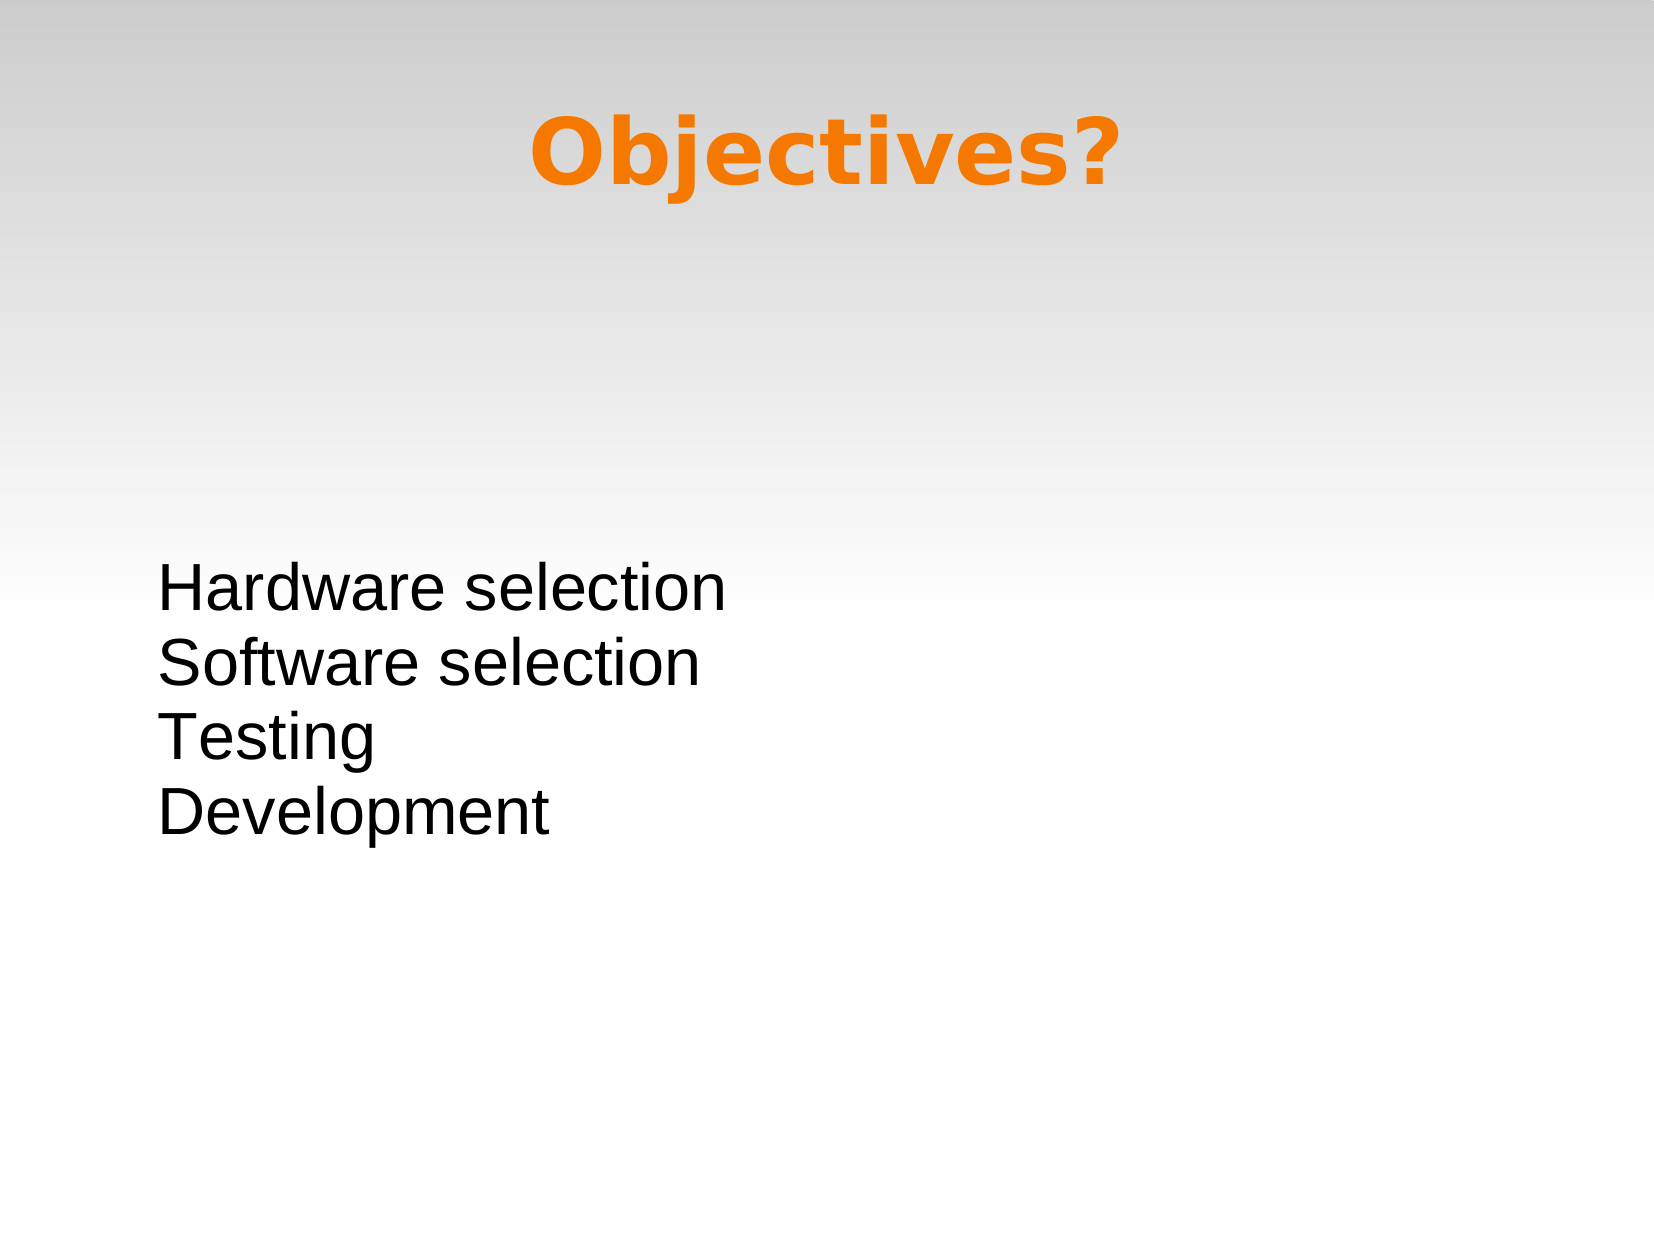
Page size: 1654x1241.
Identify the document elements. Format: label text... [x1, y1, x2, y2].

subtitle Hardware selection Software selection Testing Development [82, 290, 1571, 1109]
title Objectives? [82, 49, 1571, 257]
